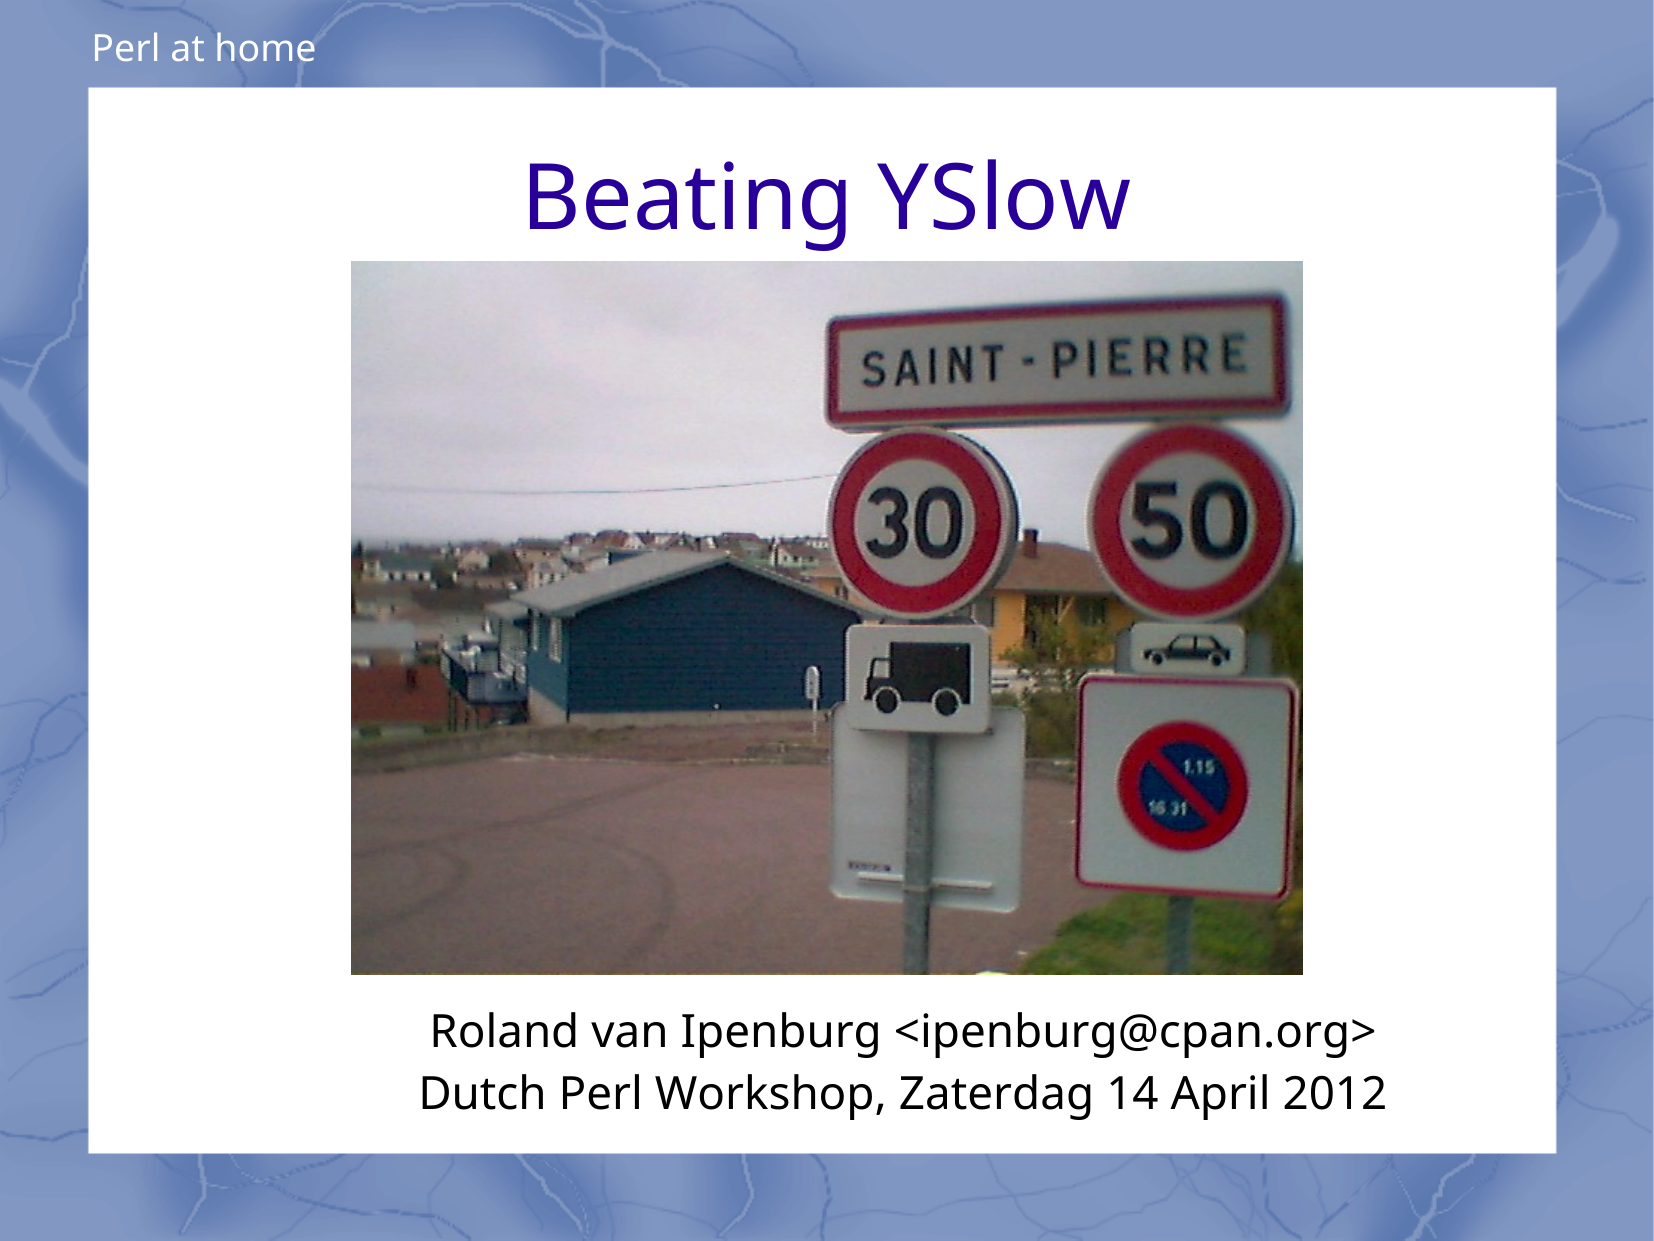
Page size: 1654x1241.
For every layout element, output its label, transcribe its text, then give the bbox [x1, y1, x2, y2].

picture [0, 0, 1654, 1241]
text_box Roland van Ipenburg <ipenburg@cpan.org> Dutch Perl Workshop, Zaterdag 14 April 2012 [403, 990, 1285, 1111]
title Beating YSlow [118, 98, 1536, 291]
